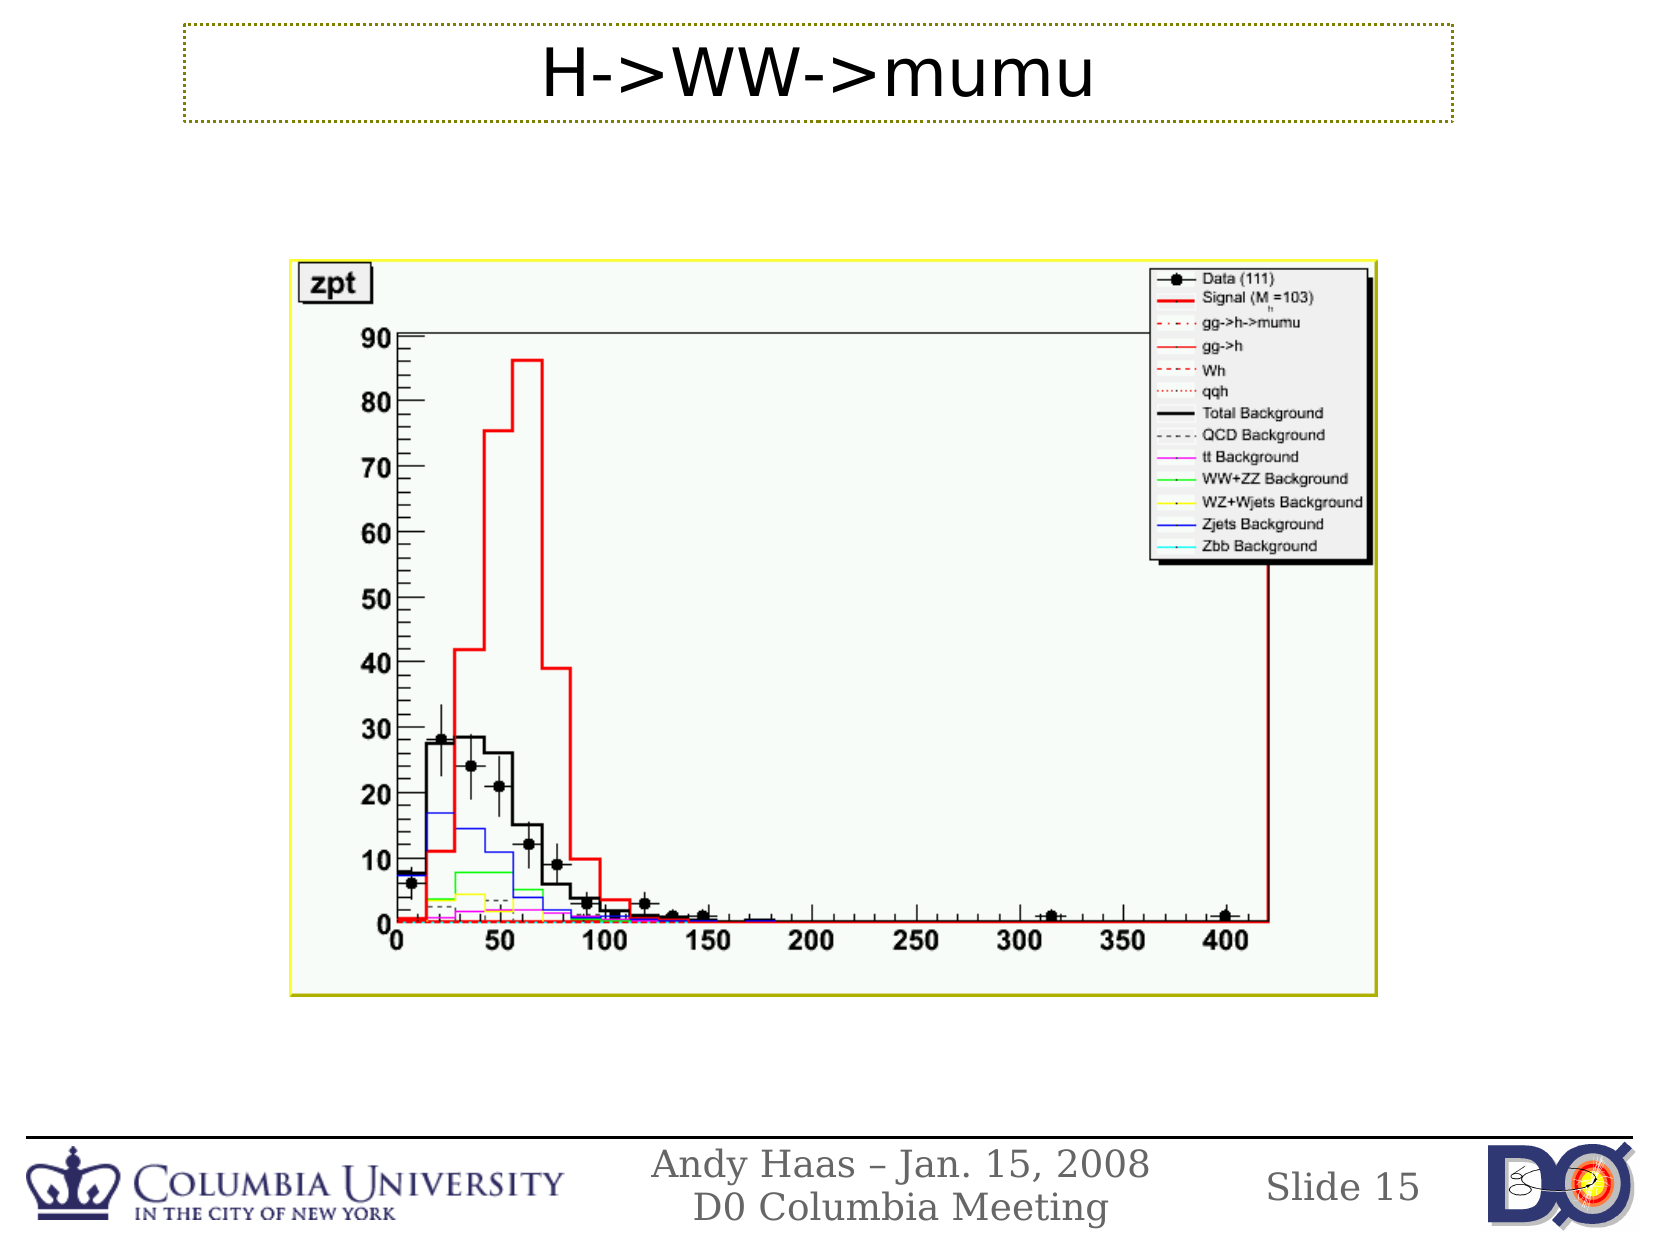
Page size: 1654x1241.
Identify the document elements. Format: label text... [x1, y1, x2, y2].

picture [289, 259, 1378, 997]
title H->WW->mumu [184, 24, 1453, 122]
picture [1479, 1140, 1639, 1233]
picture [26, 1146, 565, 1220]
